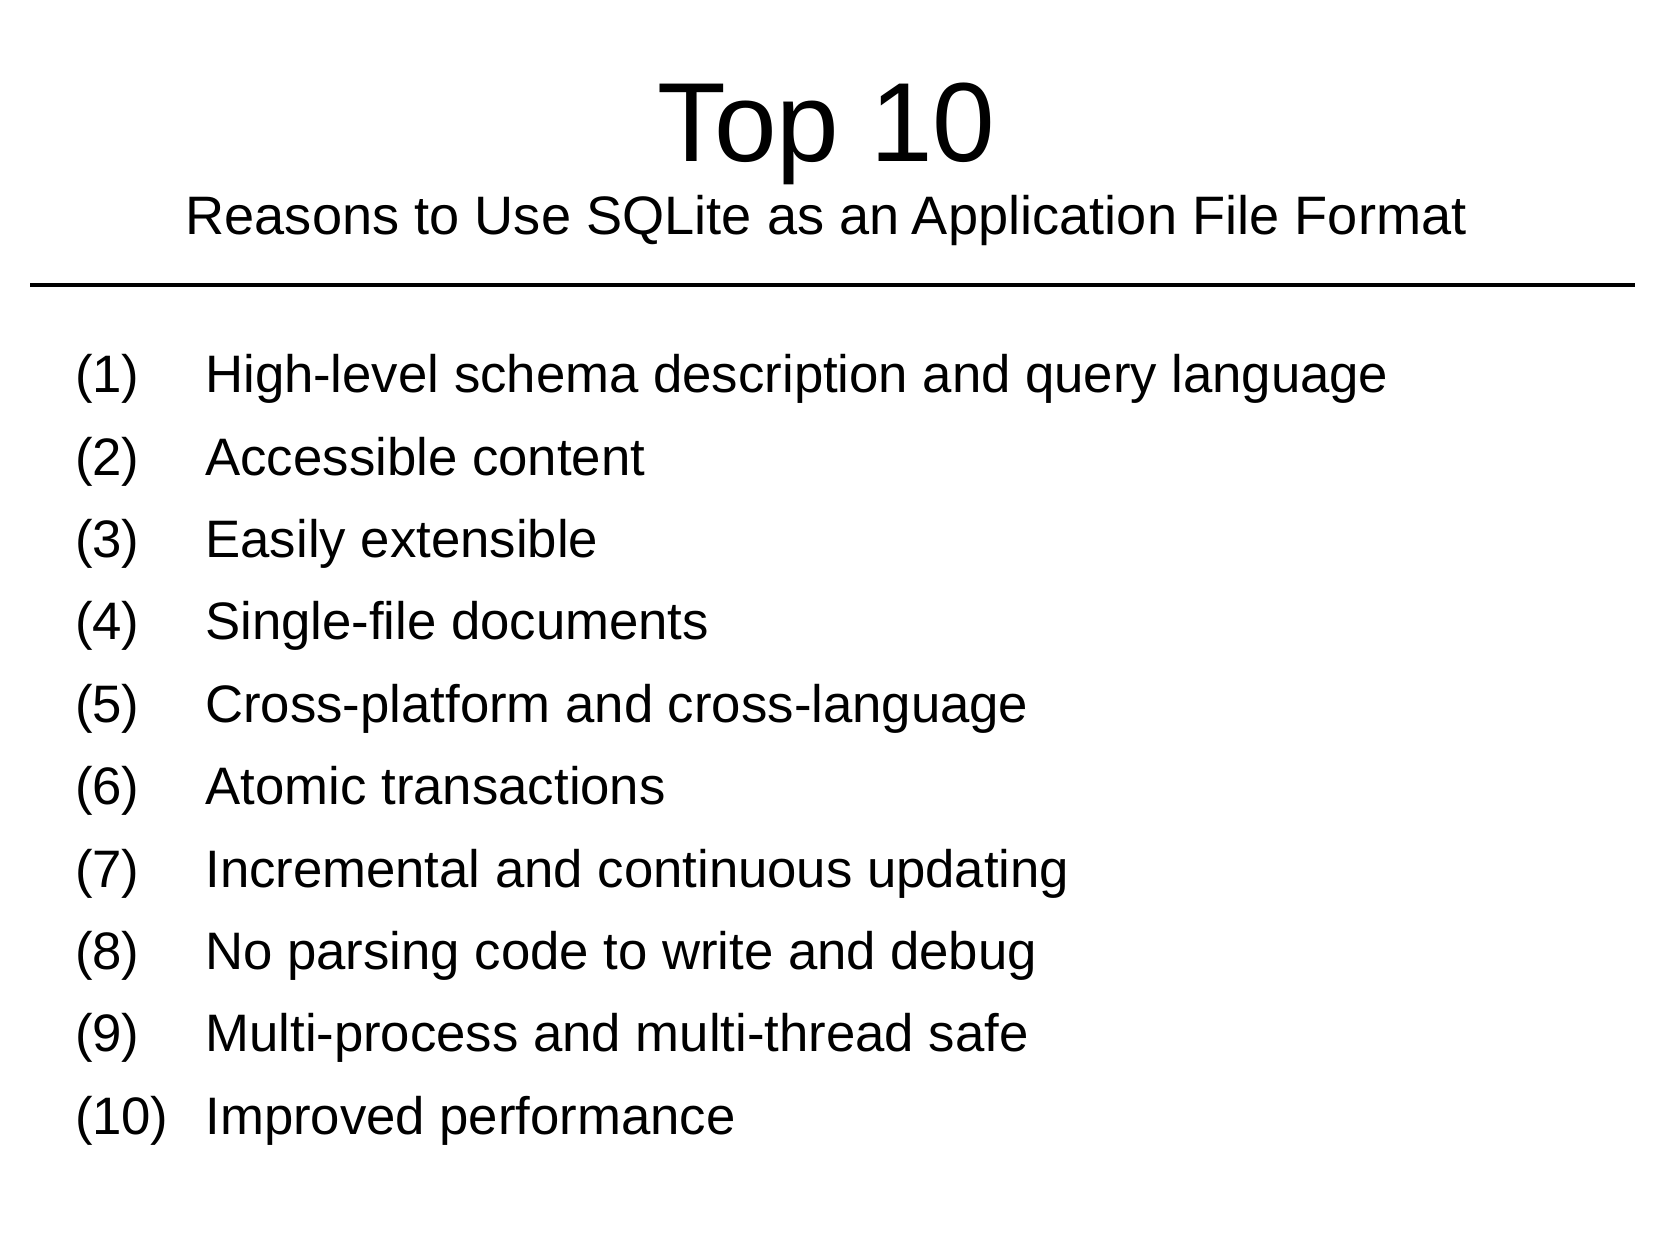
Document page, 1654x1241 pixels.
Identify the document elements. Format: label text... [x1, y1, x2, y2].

title Top 10 Reasons to Use SQLite as an Application File Format [82, 49, 1571, 257]
list High-level schema description and query language Accessible content Easily extensible Single-file documents Cross-platform and cross-language Atomic transactions Incremental and continuous updating No parsing code to write and debug Multi-process and multi-thread safe Improved performance [75, 345, 1564, 1150]
